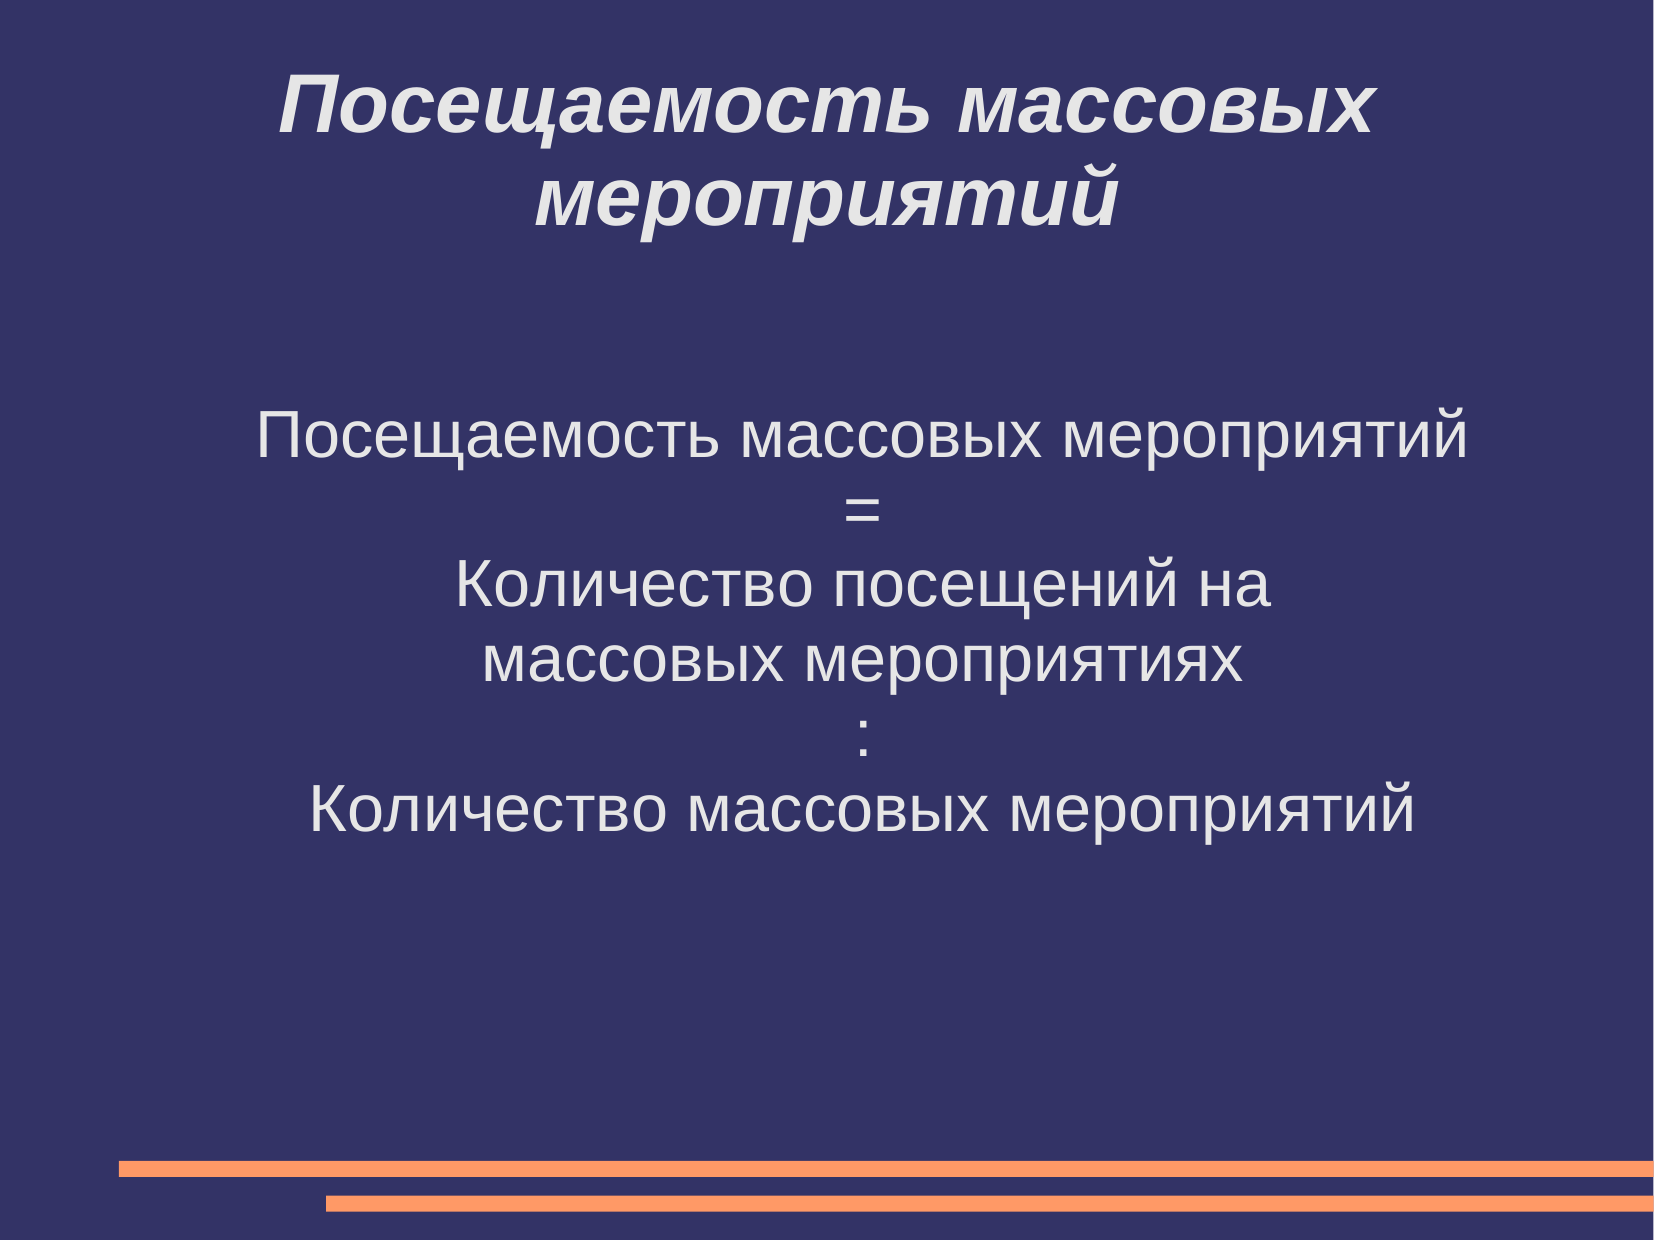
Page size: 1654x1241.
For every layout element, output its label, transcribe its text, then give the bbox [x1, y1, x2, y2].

list Посещаемость массовых мероприятий = Количество посещений на массовых мероприятиях : Количество массовых мероприятий [121, 322, 1561, 1118]
title Посещаемость массовых мероприятий [121, 53, 1534, 247]
